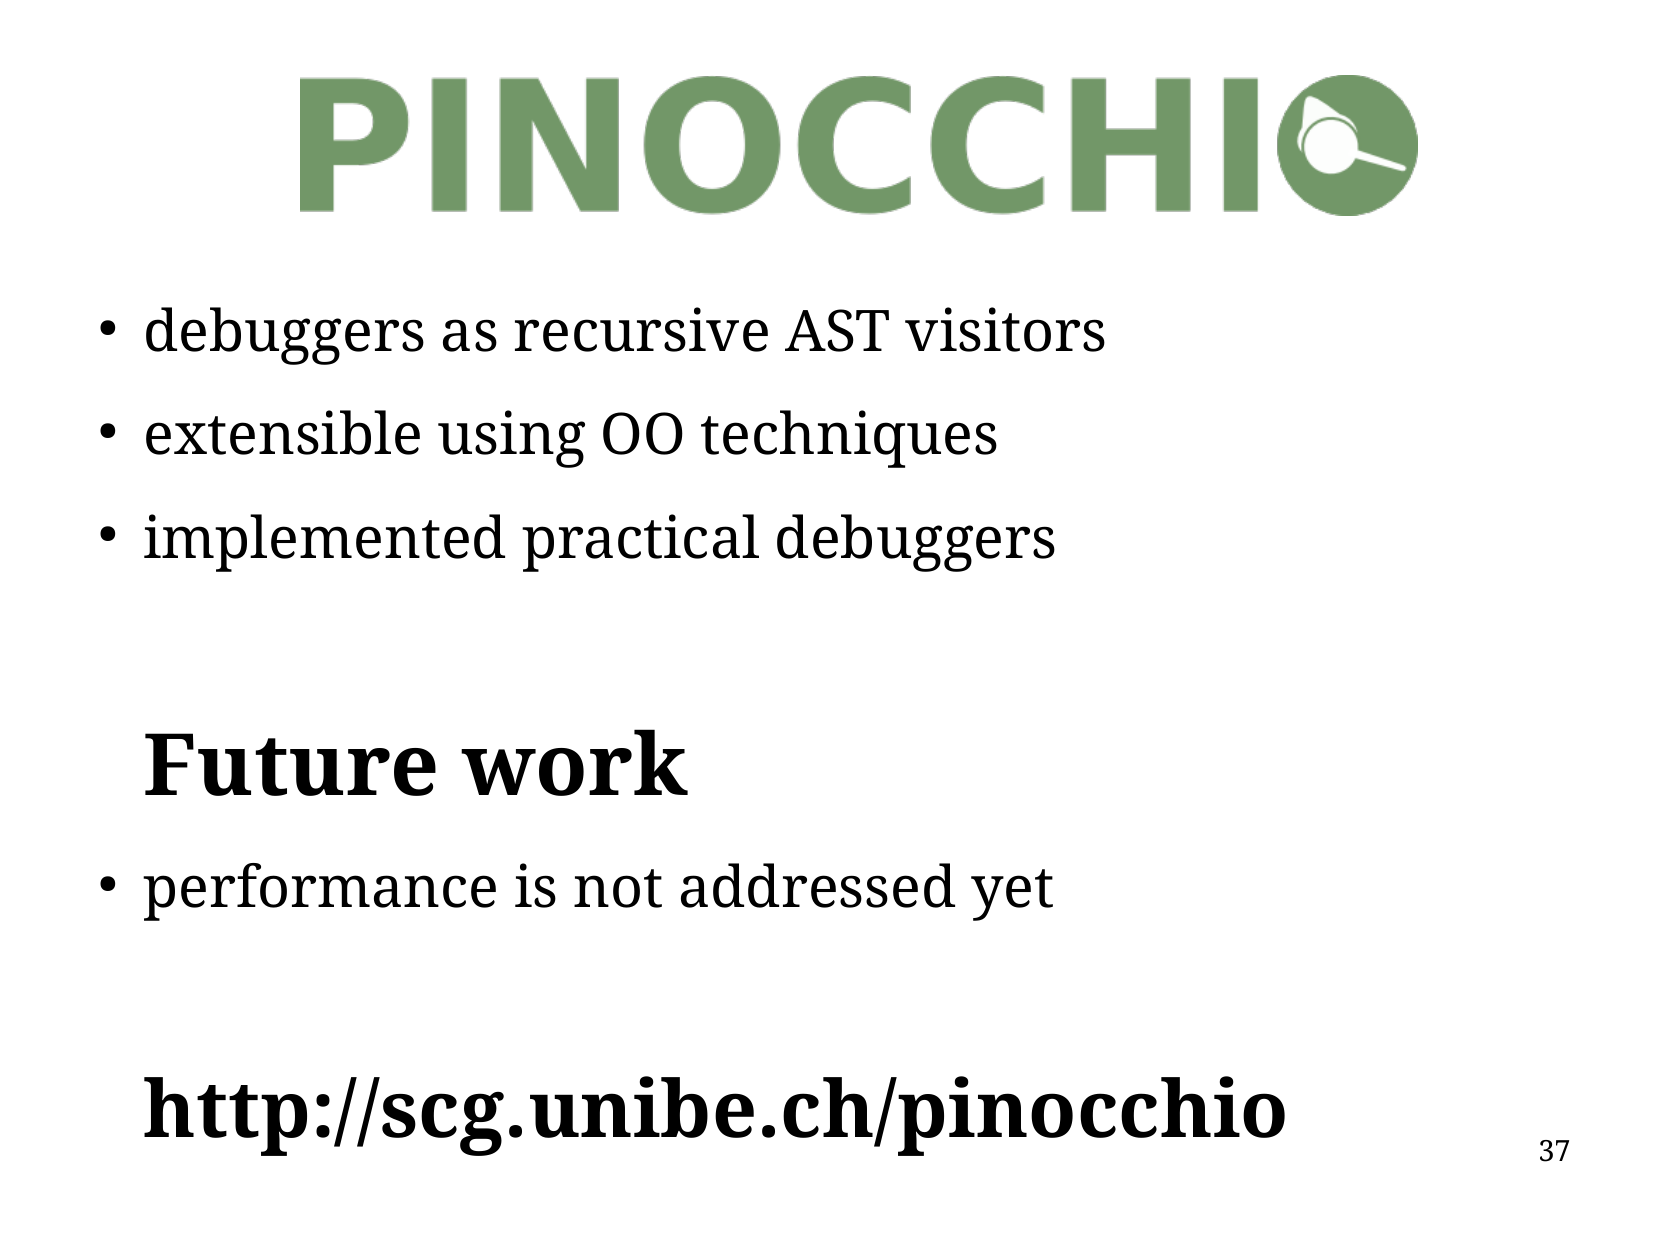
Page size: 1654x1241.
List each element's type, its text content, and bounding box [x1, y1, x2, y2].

list debuggers as recursive AST visitors extensible using OO techniques implemented practical debuggers Future work performance is not addressed yet http://scg.unibe.ch/pinocchio [82, 290, 1351, 1163]
picture [300, 75, 1418, 216]
